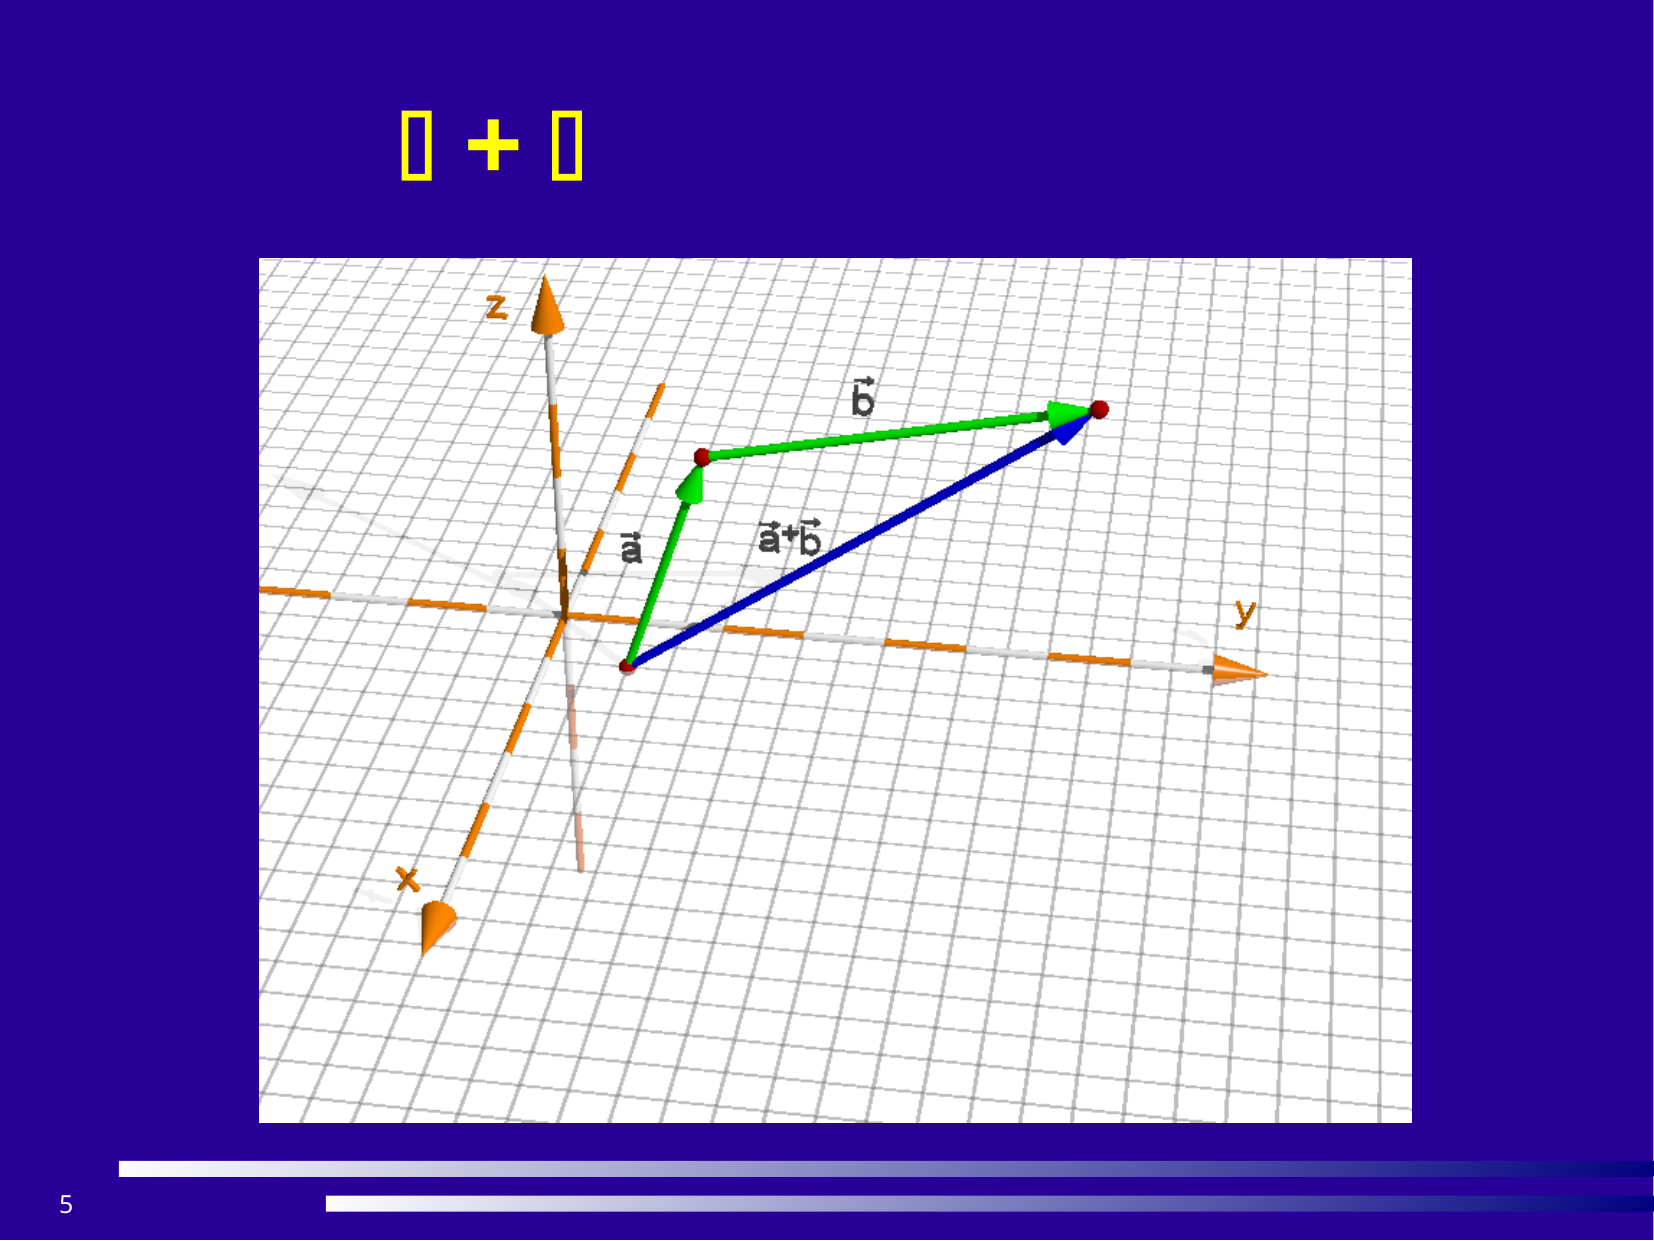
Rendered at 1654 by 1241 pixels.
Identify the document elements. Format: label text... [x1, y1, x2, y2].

picture [259, 258, 1412, 1123]
title ( + ) +  =  + ( + ) [121, 59, 1534, 237]
